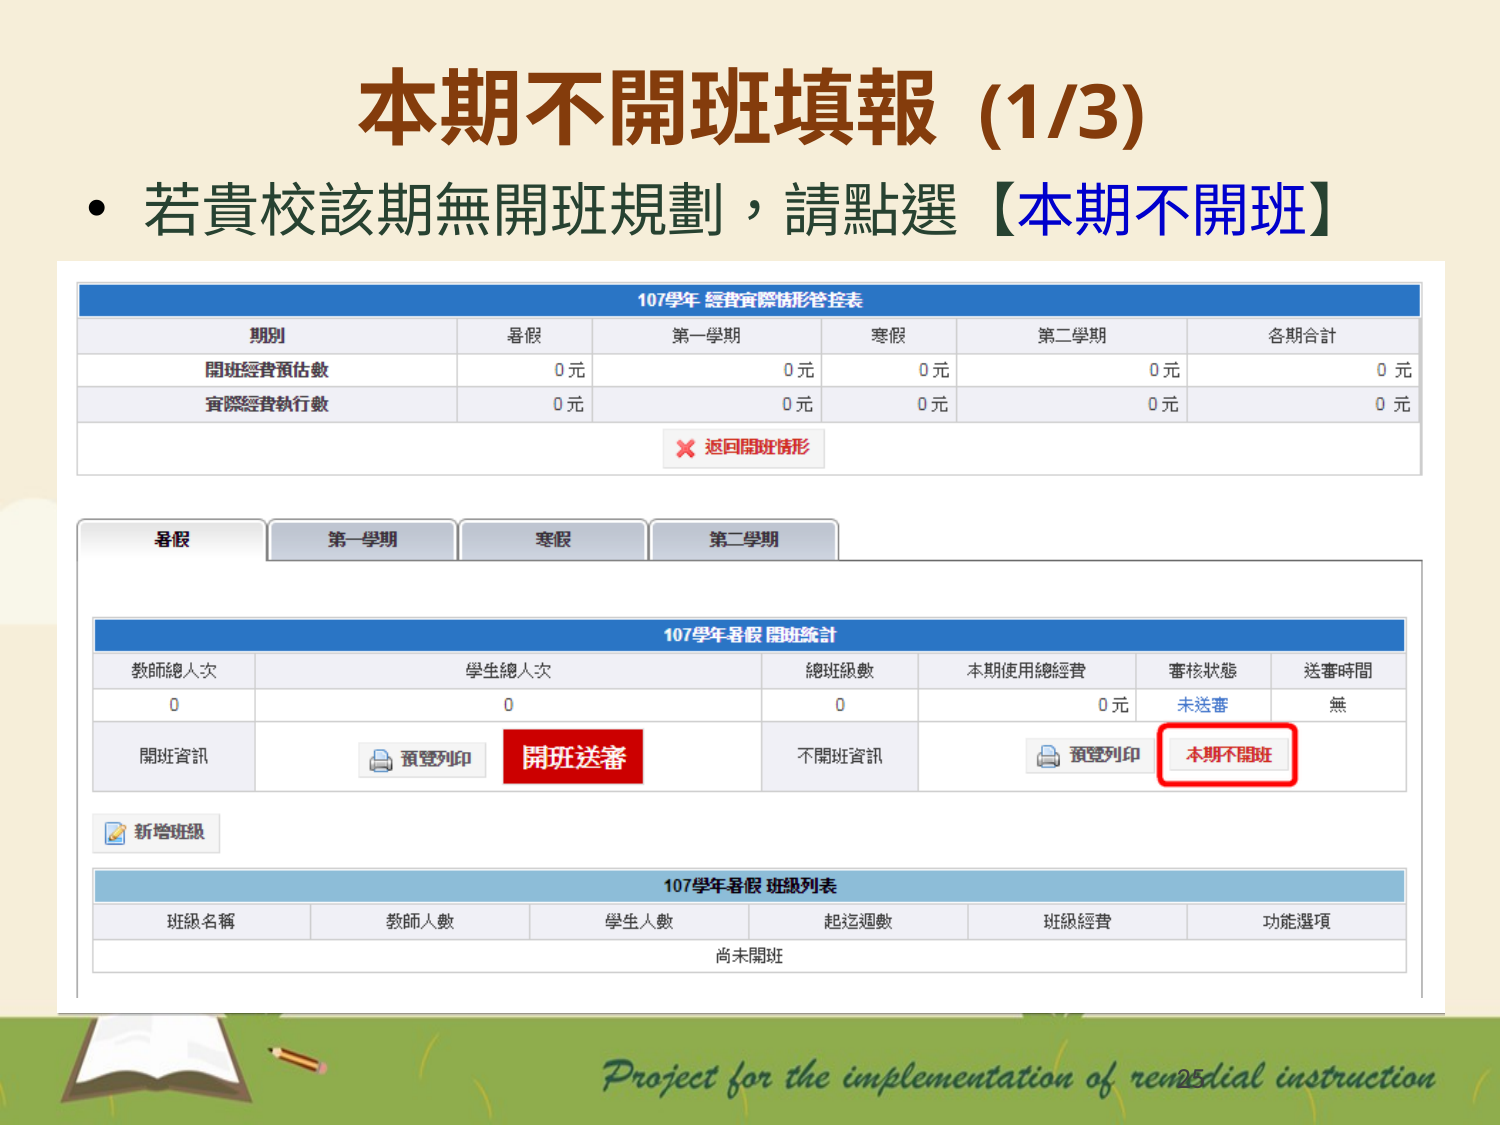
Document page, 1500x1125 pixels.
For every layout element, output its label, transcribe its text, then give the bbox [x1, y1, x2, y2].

text_box 若貴校該期無開班規劃，請點選【本期不開班】 [72, 178, 1430, 250]
picture [71, 275, 1430, 999]
title 本期不開班填報 (1/3) [13, 45, 1491, 178]
text_box [1161, 1046, 1499, 1107]
